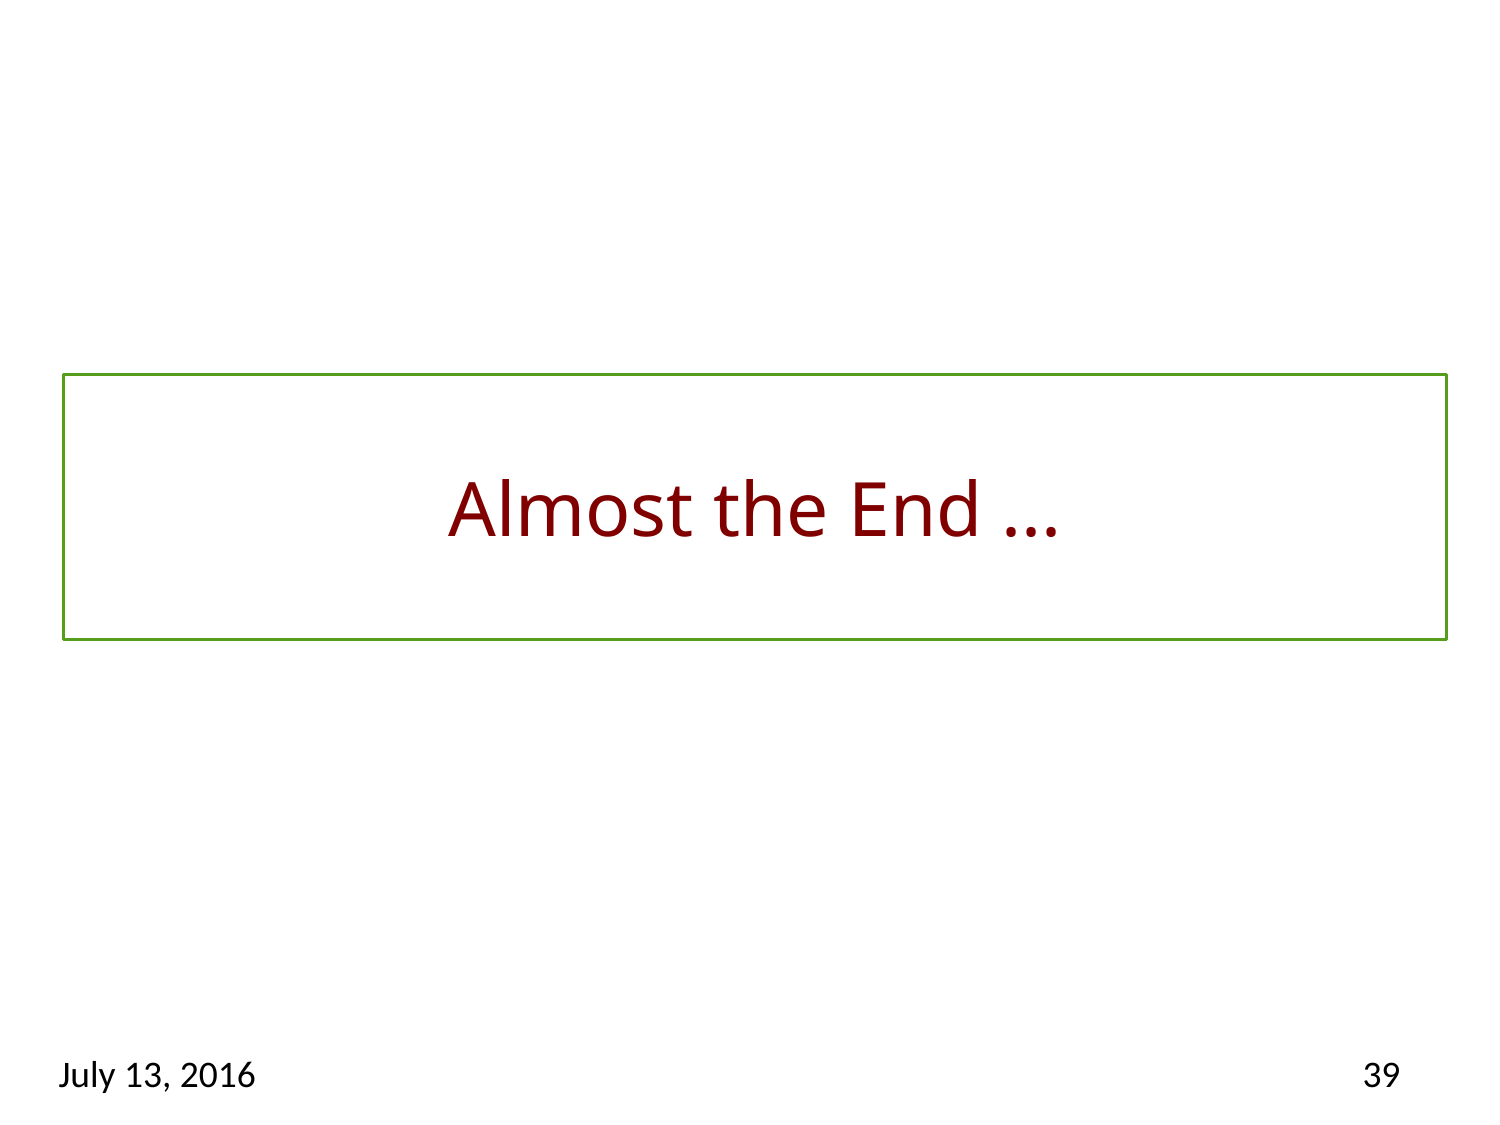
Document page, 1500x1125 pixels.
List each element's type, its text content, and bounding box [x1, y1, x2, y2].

title Almost the End ... [63, 374, 1447, 640]
